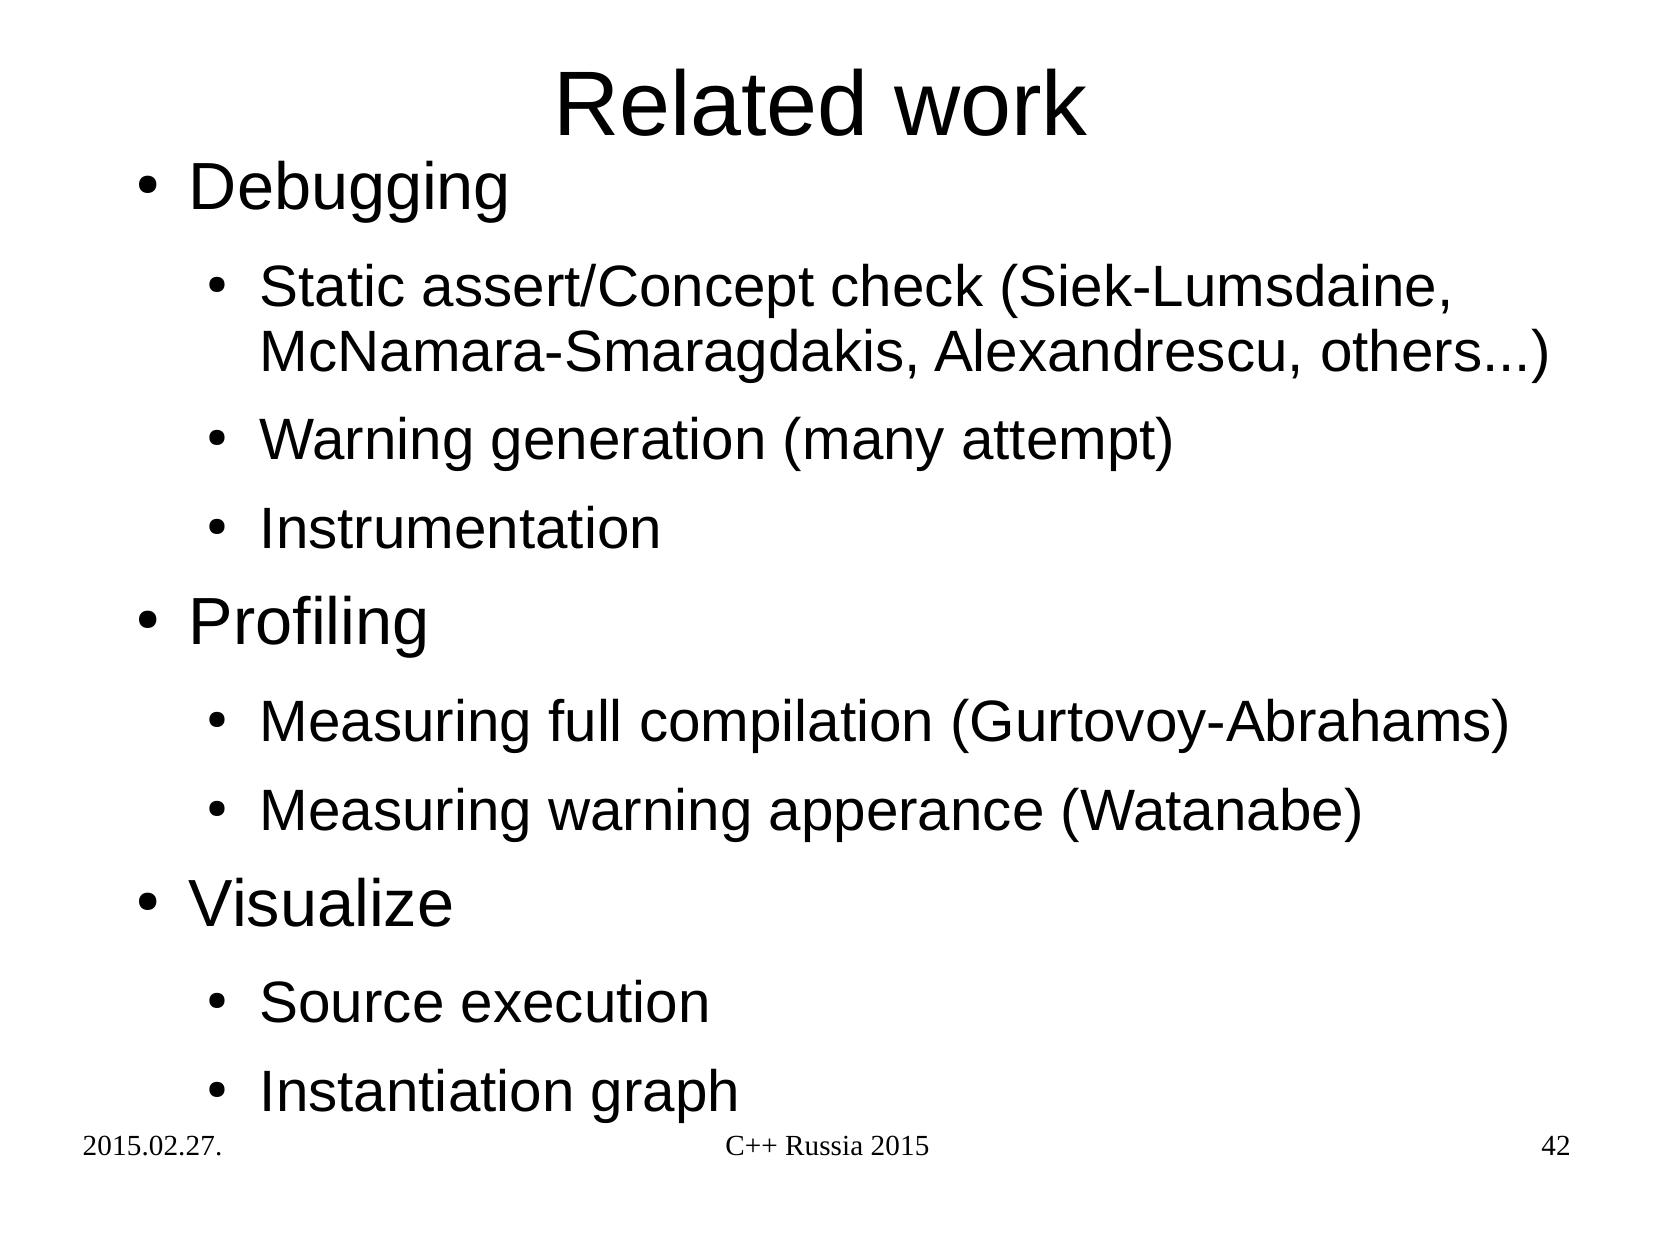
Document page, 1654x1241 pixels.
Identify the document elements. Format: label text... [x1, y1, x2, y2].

title Related work [76, 29, 1565, 178]
list Debugging Static assert/Concept check (Siek-Lumsdaine, McNamara-Smaragdakis, Alexandrescu, others...) Warning generation (many attempt) Instrumentation Profiling Measuring full compilation (Gurtovoy-Abrahams) Measuring warning apperance (Watanabe) Visualize Source execution Instantiation graph [118, 149, 1607, 1123]
